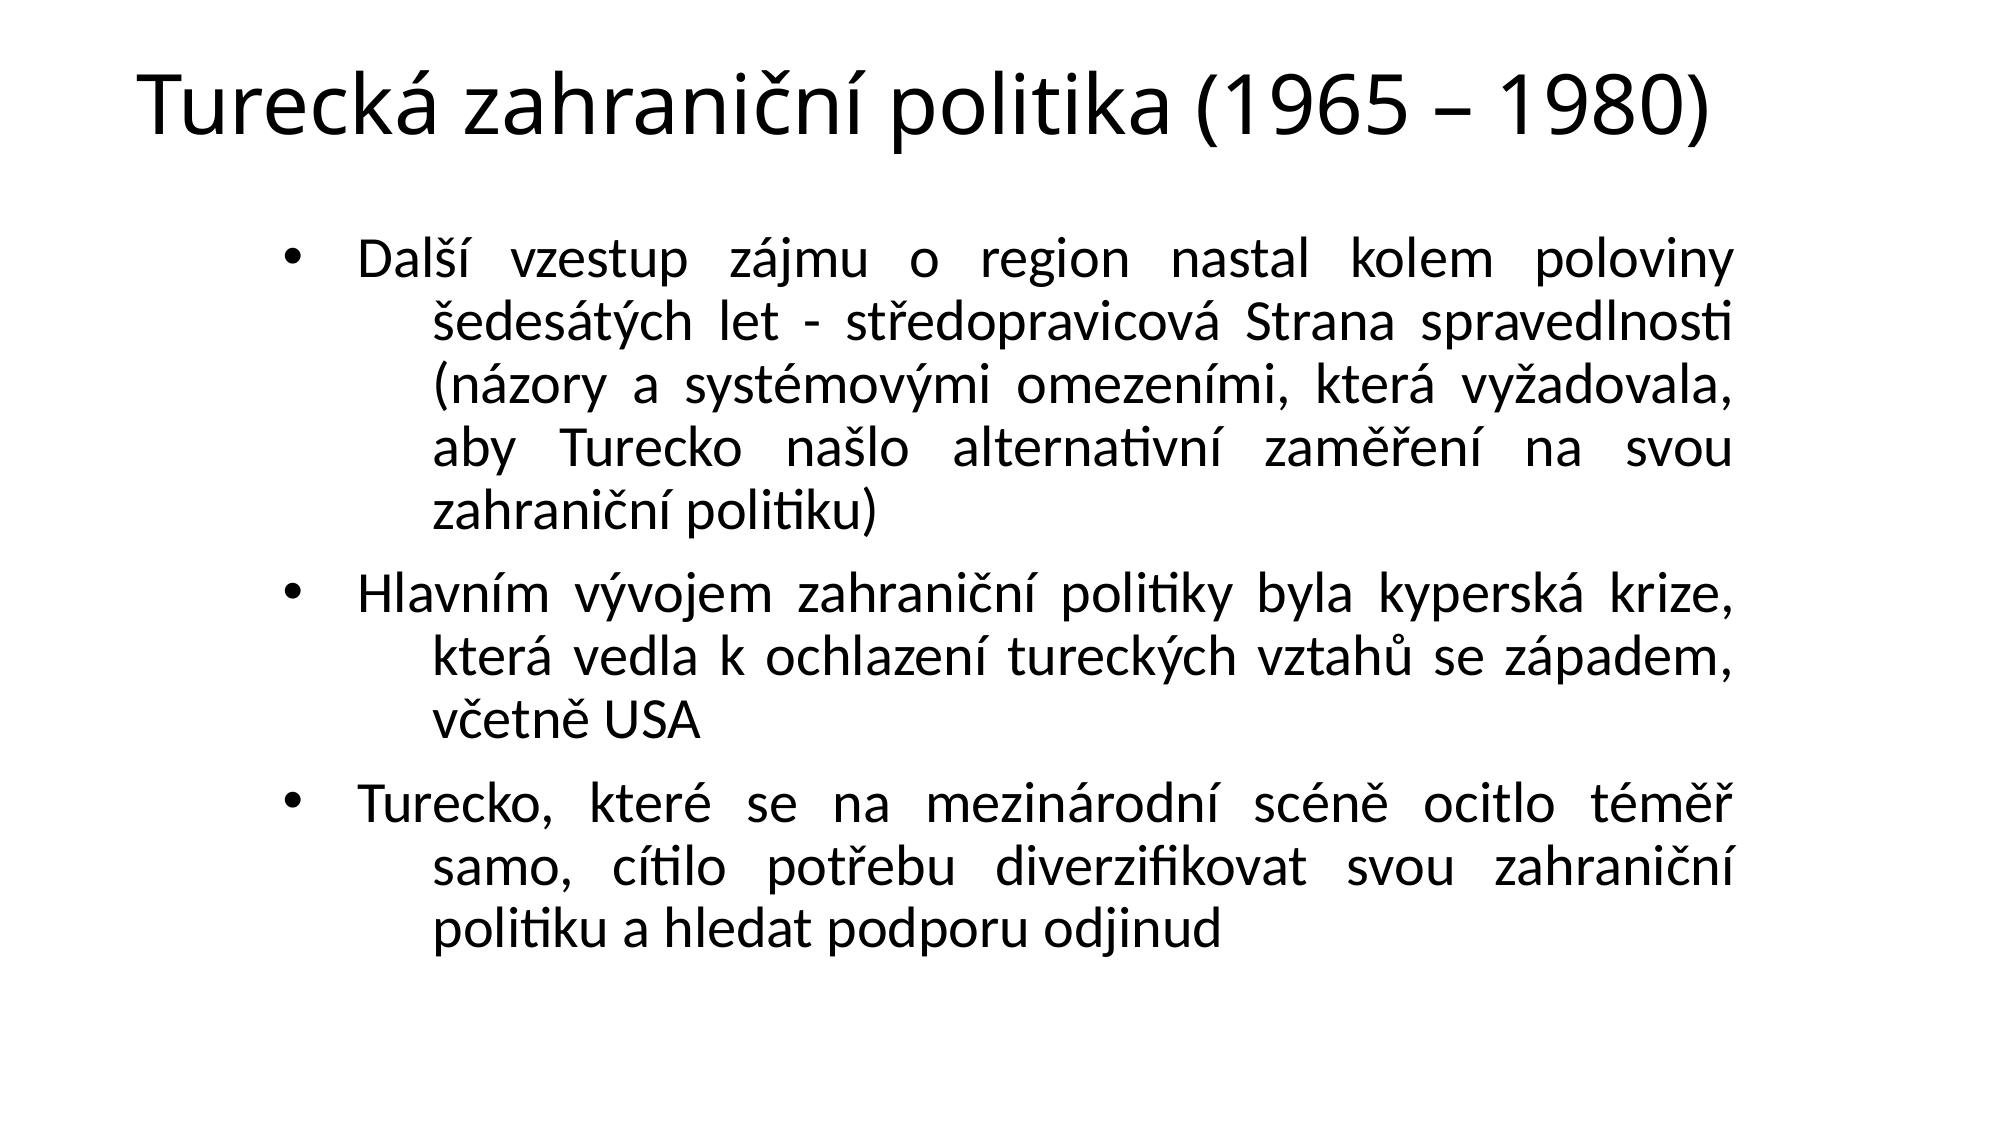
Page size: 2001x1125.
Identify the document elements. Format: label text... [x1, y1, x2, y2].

list Další vzestup zájmu o region nastal kolem poloviny šedesátých let - středopravicová Strana spravedlnosti (názory a systémovými omezeními, která vyžadovala, aby Turecko našlo alternativní zaměření na svou zahraniční politiku) Hlavním vývojem zahraniční politiky byla kyperská krize, která vedla k ochlazení tureckých vztahů se západem, včetně USA Turecko, které se na mezinárodní scéně ocitlo téměř samo, cítilo potřebu diverzifikovat svou zahraniční politiku a hledat podporu odjinud [267, 220, 1750, 1094]
title Turecká zahraniční politika (1965 – 1980) [116, 19, 1733, 197]
